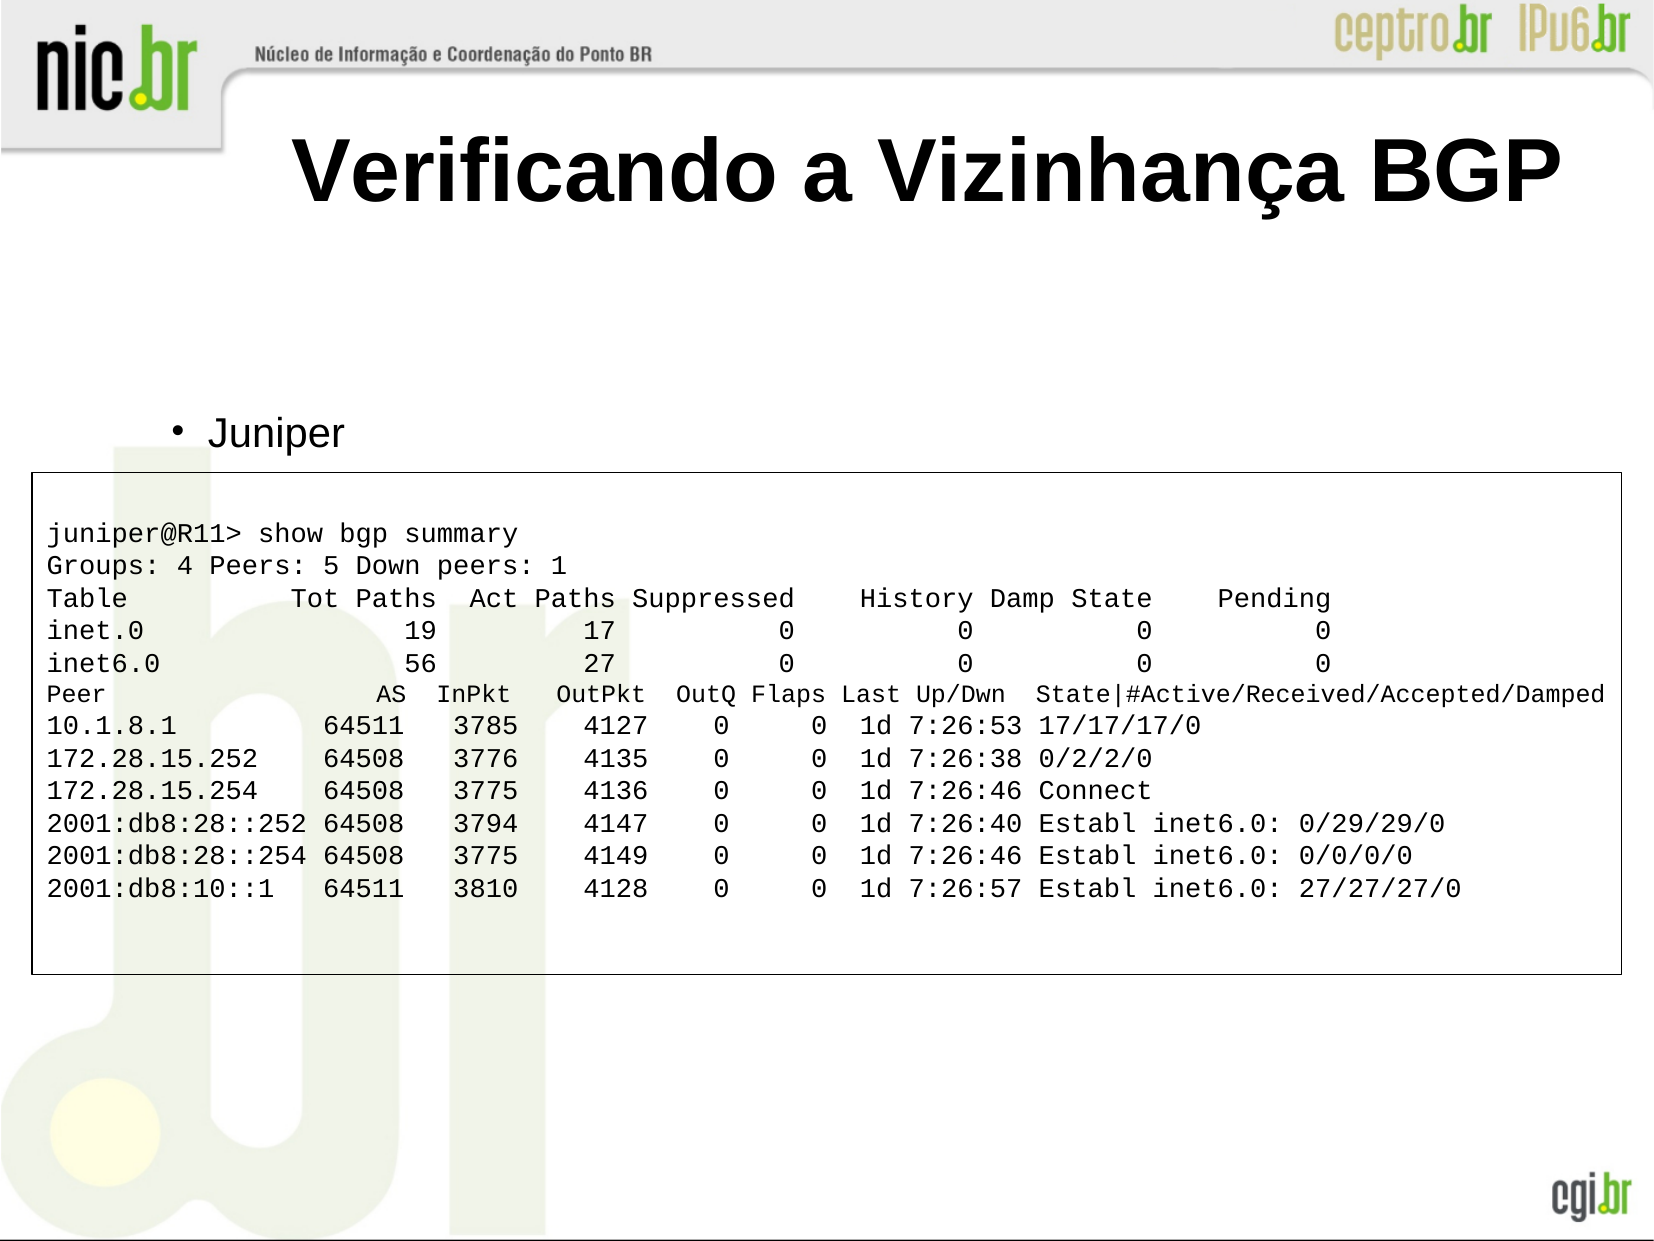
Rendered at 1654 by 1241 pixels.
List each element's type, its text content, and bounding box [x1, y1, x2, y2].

text_box juniper@R11> show bgp summary Groups: 4 Peers: 5 Down peers: 1 Table Tot Paths Act Paths Suppressed History Damp State Pending inet.0 19 17 0 0 0 0 inet6.0 56 27 0 0 0 0 Peer AS InPkt OutPkt OutQ Flaps Last Up/Dwn State|#Active/Received/Accepted/Damped 10.1.8.1 64511 3785 4127 0 0 1d 7:26:53 17/17/17/0 172.28.15.252 64508 3776 4135 0 0 1d 7:26:38 0/2/2/0 172.28.15.254 64508 3775 4136 0 0 1d 7:26:46 Connect 2001:db8:28::252 64508 3794 4147 0 0 1d 7:26:40 Establ inet6.0: 0/29/29/0 2001:db8:28::254 64508 3775 4149 0 0 1d 7:26:46 Establ inet6.0: 0/0/0/0 2001:db8:10::1 64511 3810 4128 0 0 1d 7:26:57 Establ inet6.0: 27/27/27/0 [31, 472, 1622, 975]
picture [0, 0, 1654, 1241]
text_box Verificando a Vizinhança BGP [189, 97, 1654, 216]
text_box Juniper [155, 398, 361, 460]
